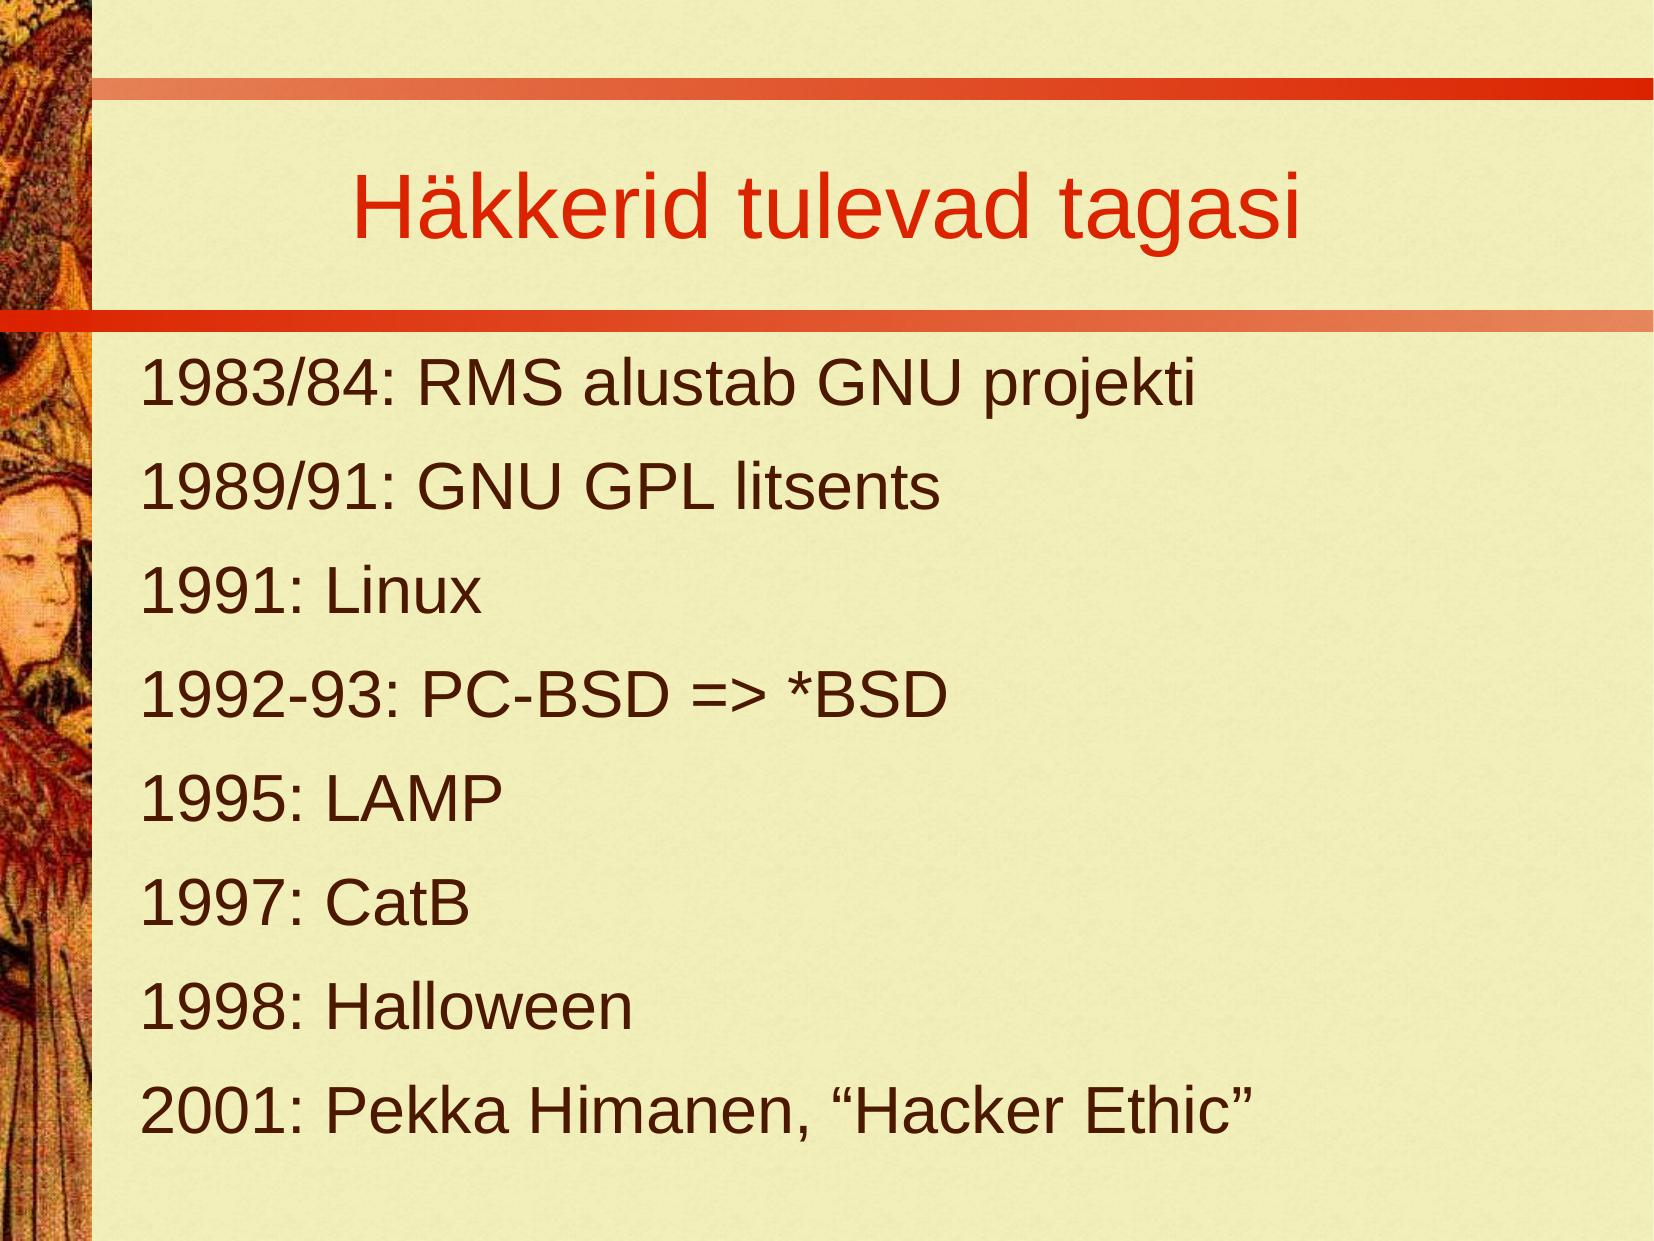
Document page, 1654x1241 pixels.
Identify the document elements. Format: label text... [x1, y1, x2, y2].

picture [0, 0, 1654, 310]
title Häkkerid tulevad tagasi [121, 102, 1534, 311]
picture [0, 332, 1654, 1241]
list 1983/84: RMS alustab GNU projekti 1989/91: GNU GPL litsents 1991: Linux 1992-93: PC-BSD => *BSD 1995: LAMP 1997: CatB 1998: Halloween 2001: Pekka Himanen, “Hacker Ethic” [121, 344, 1534, 1148]
